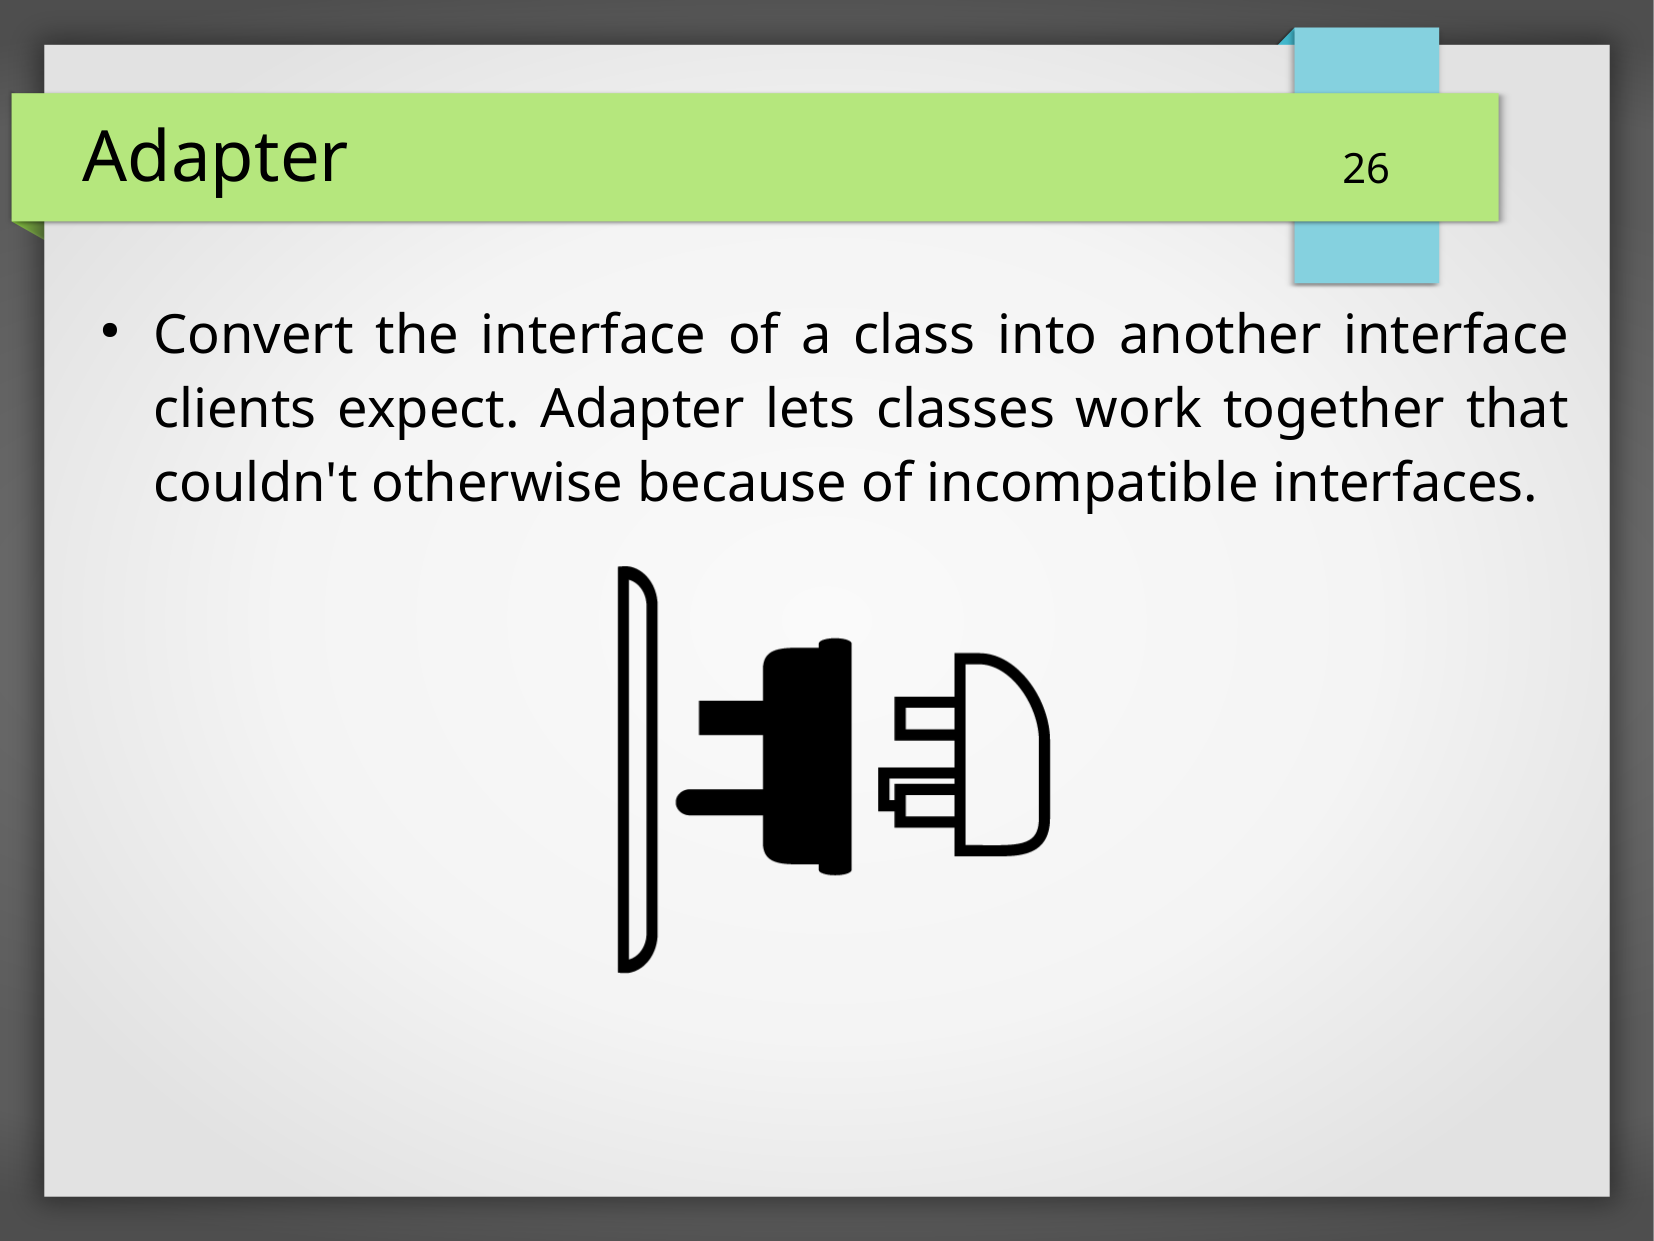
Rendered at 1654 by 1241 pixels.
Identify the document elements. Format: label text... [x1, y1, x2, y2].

title Adapter [82, 94, 1264, 213]
text_box <number> [1254, 131, 1479, 207]
list Convert the interface of a class into another interface clients expect. Adapter lets classes work together that couldn't otherwise because of incompatible interfaces. [82, 295, 1571, 1015]
picture [0, 0, 1654, 1241]
